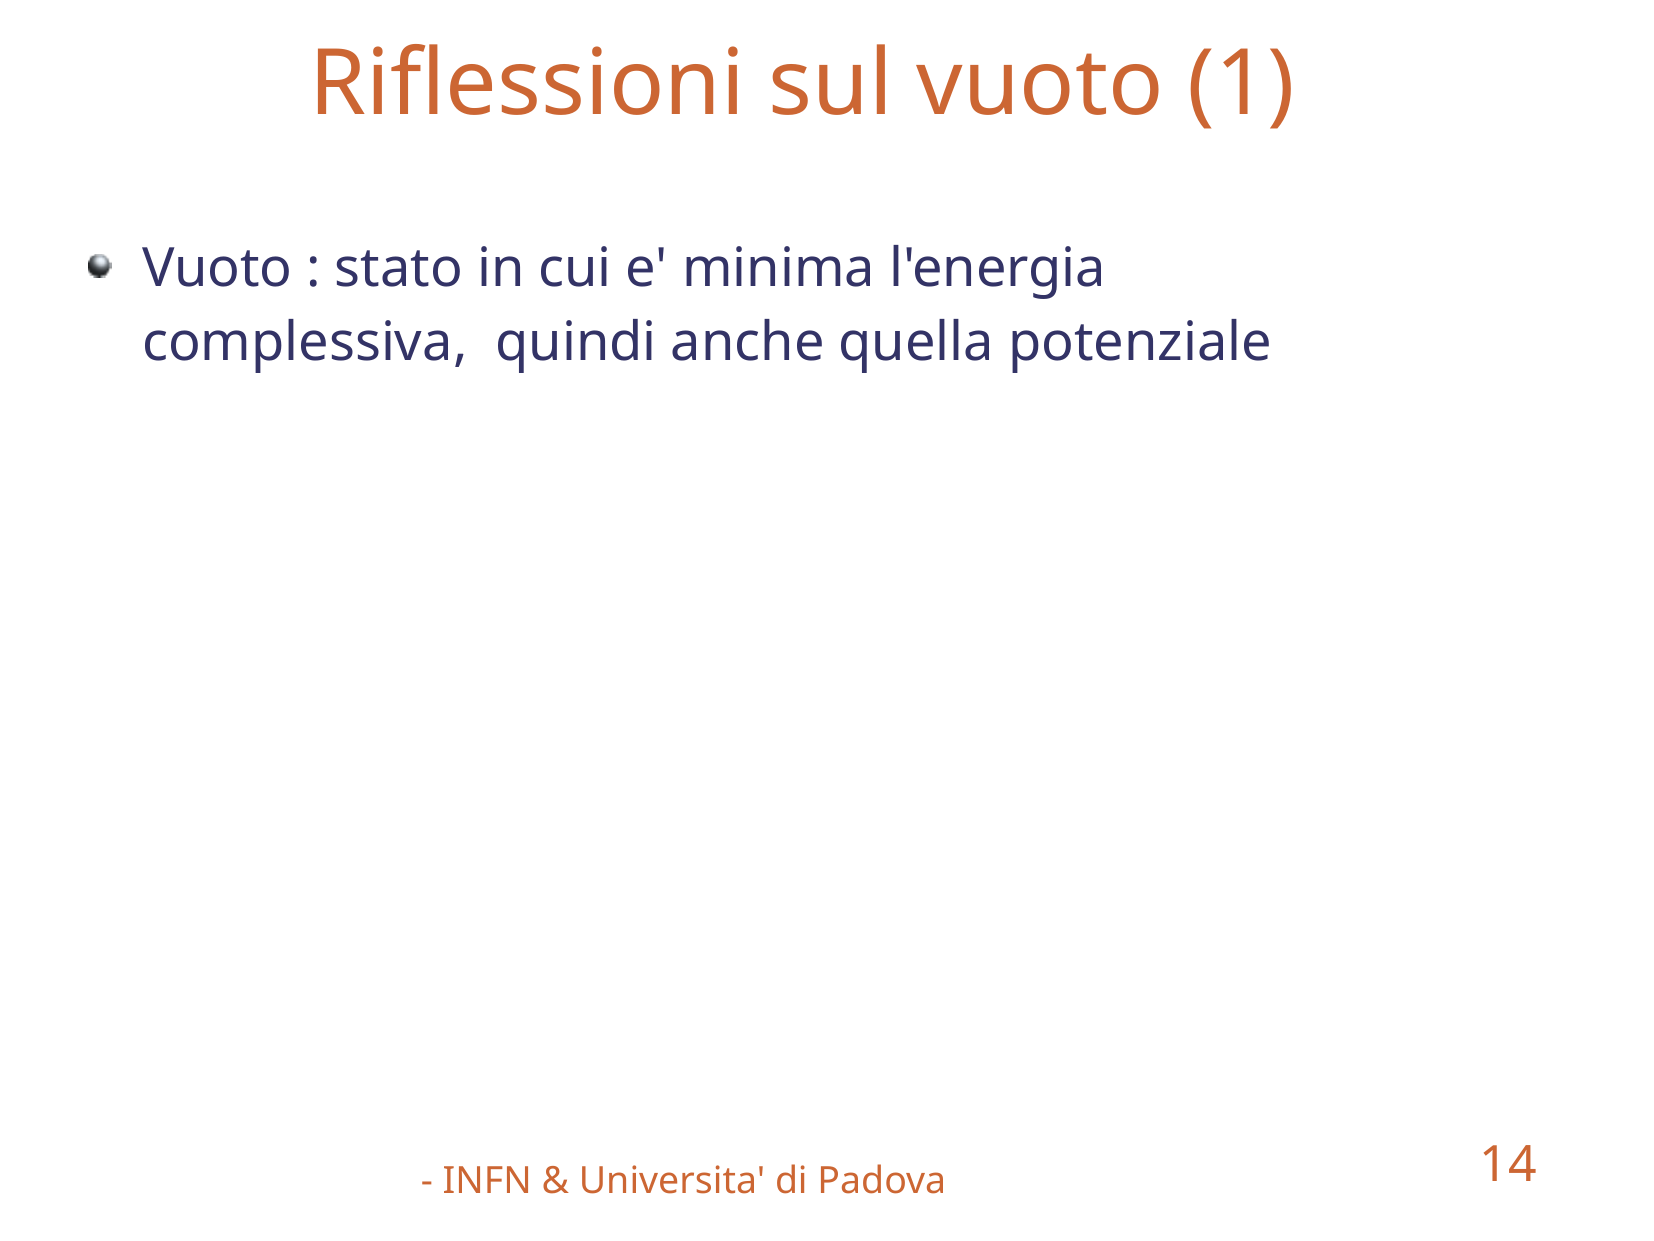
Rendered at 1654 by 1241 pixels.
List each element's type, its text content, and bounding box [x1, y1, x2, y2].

list Vuoto : stato in cui e' minima l'energia complessiva, quindi anche quella potenziale [71, 228, 1313, 792]
title Riflessioni sul vuoto (1) [41, 8, 1613, 151]
